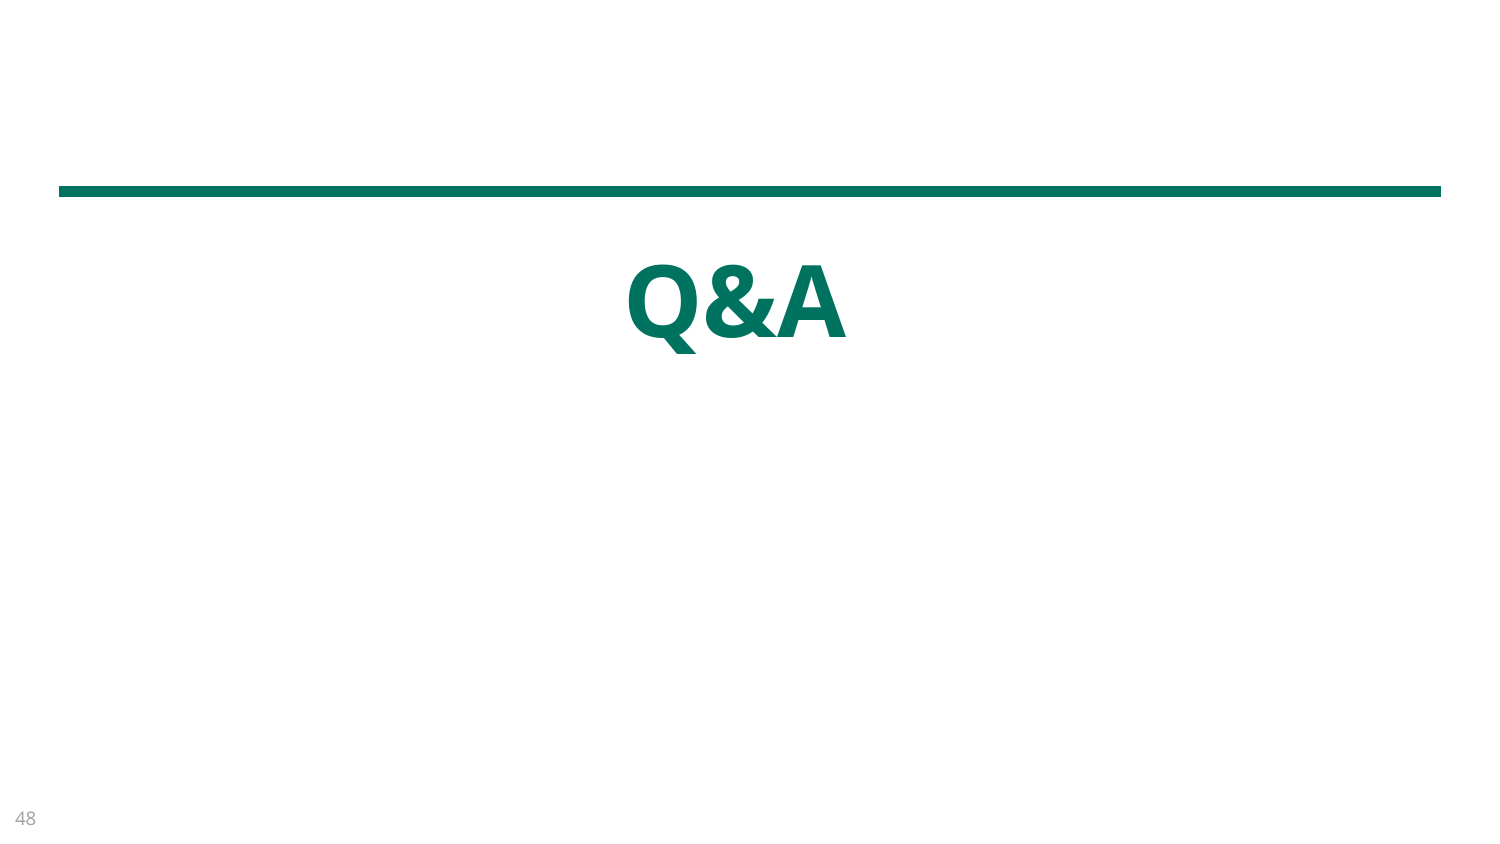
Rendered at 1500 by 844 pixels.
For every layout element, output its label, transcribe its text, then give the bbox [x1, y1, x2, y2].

title Q&A [58, 228, 1412, 342]
slide_number 48 [15, 806, 61, 831]
